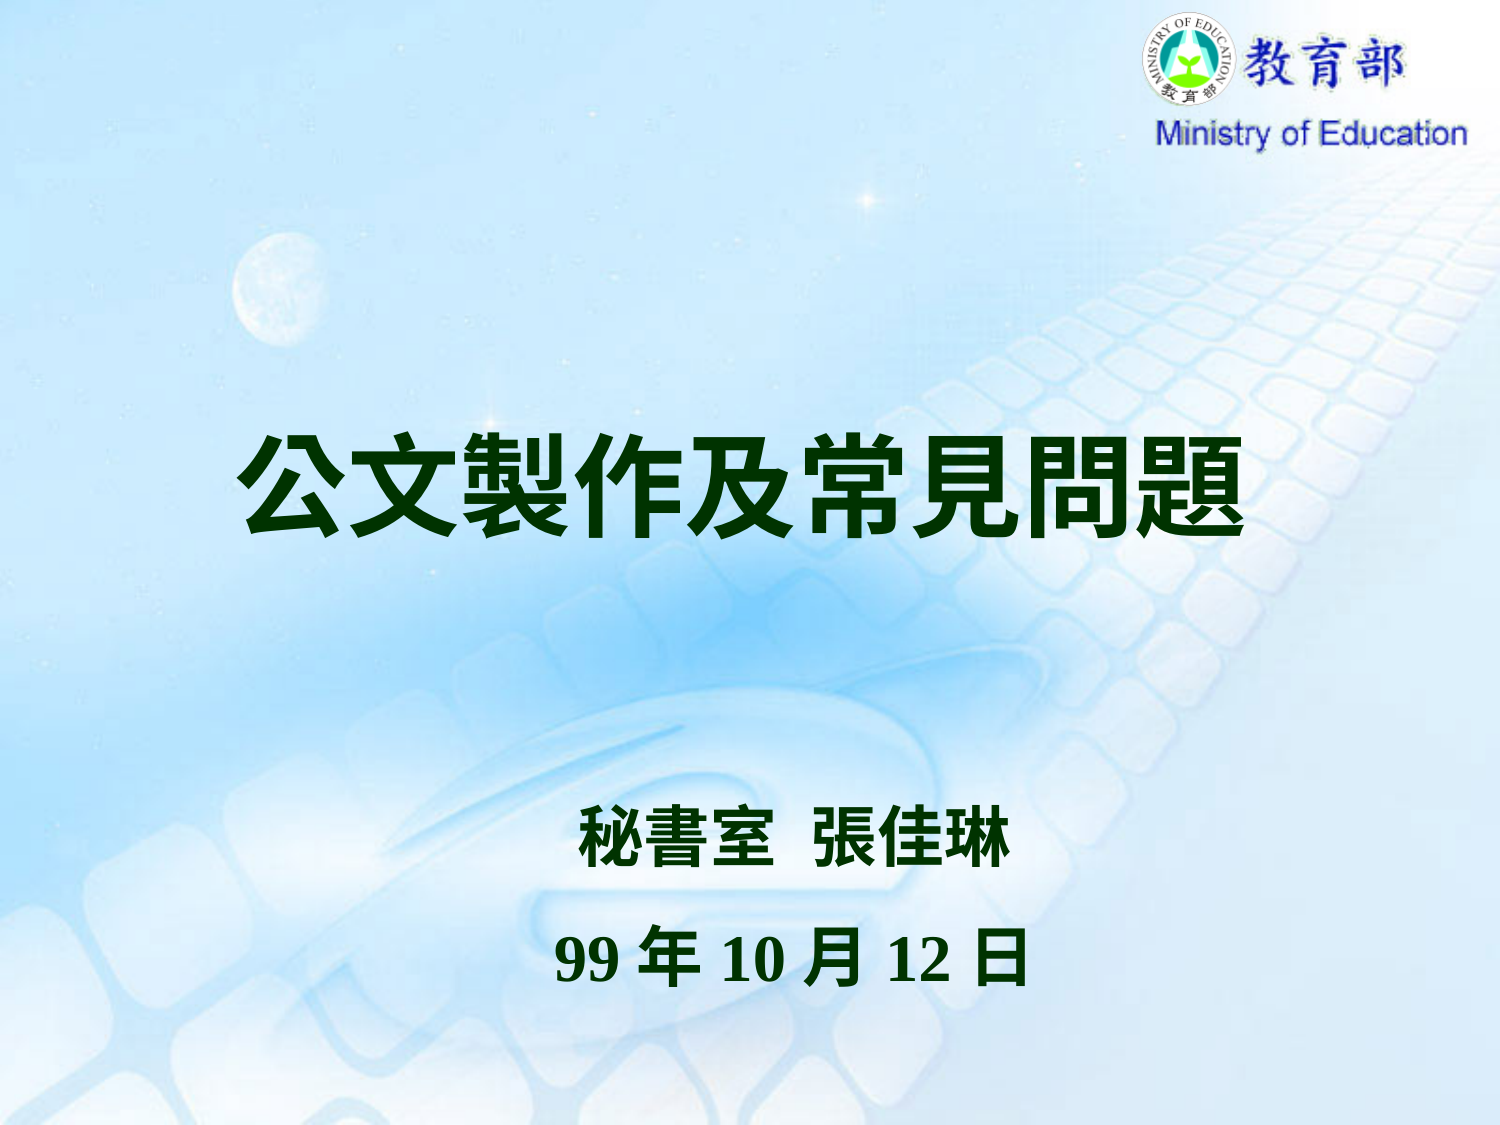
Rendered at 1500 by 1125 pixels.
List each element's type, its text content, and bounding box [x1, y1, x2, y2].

text_box 秘書室 張佳琳 99年10月12日 [425, 787, 1164, 1003]
text_box 公文製作及常見問題 [64, 408, 1418, 649]
